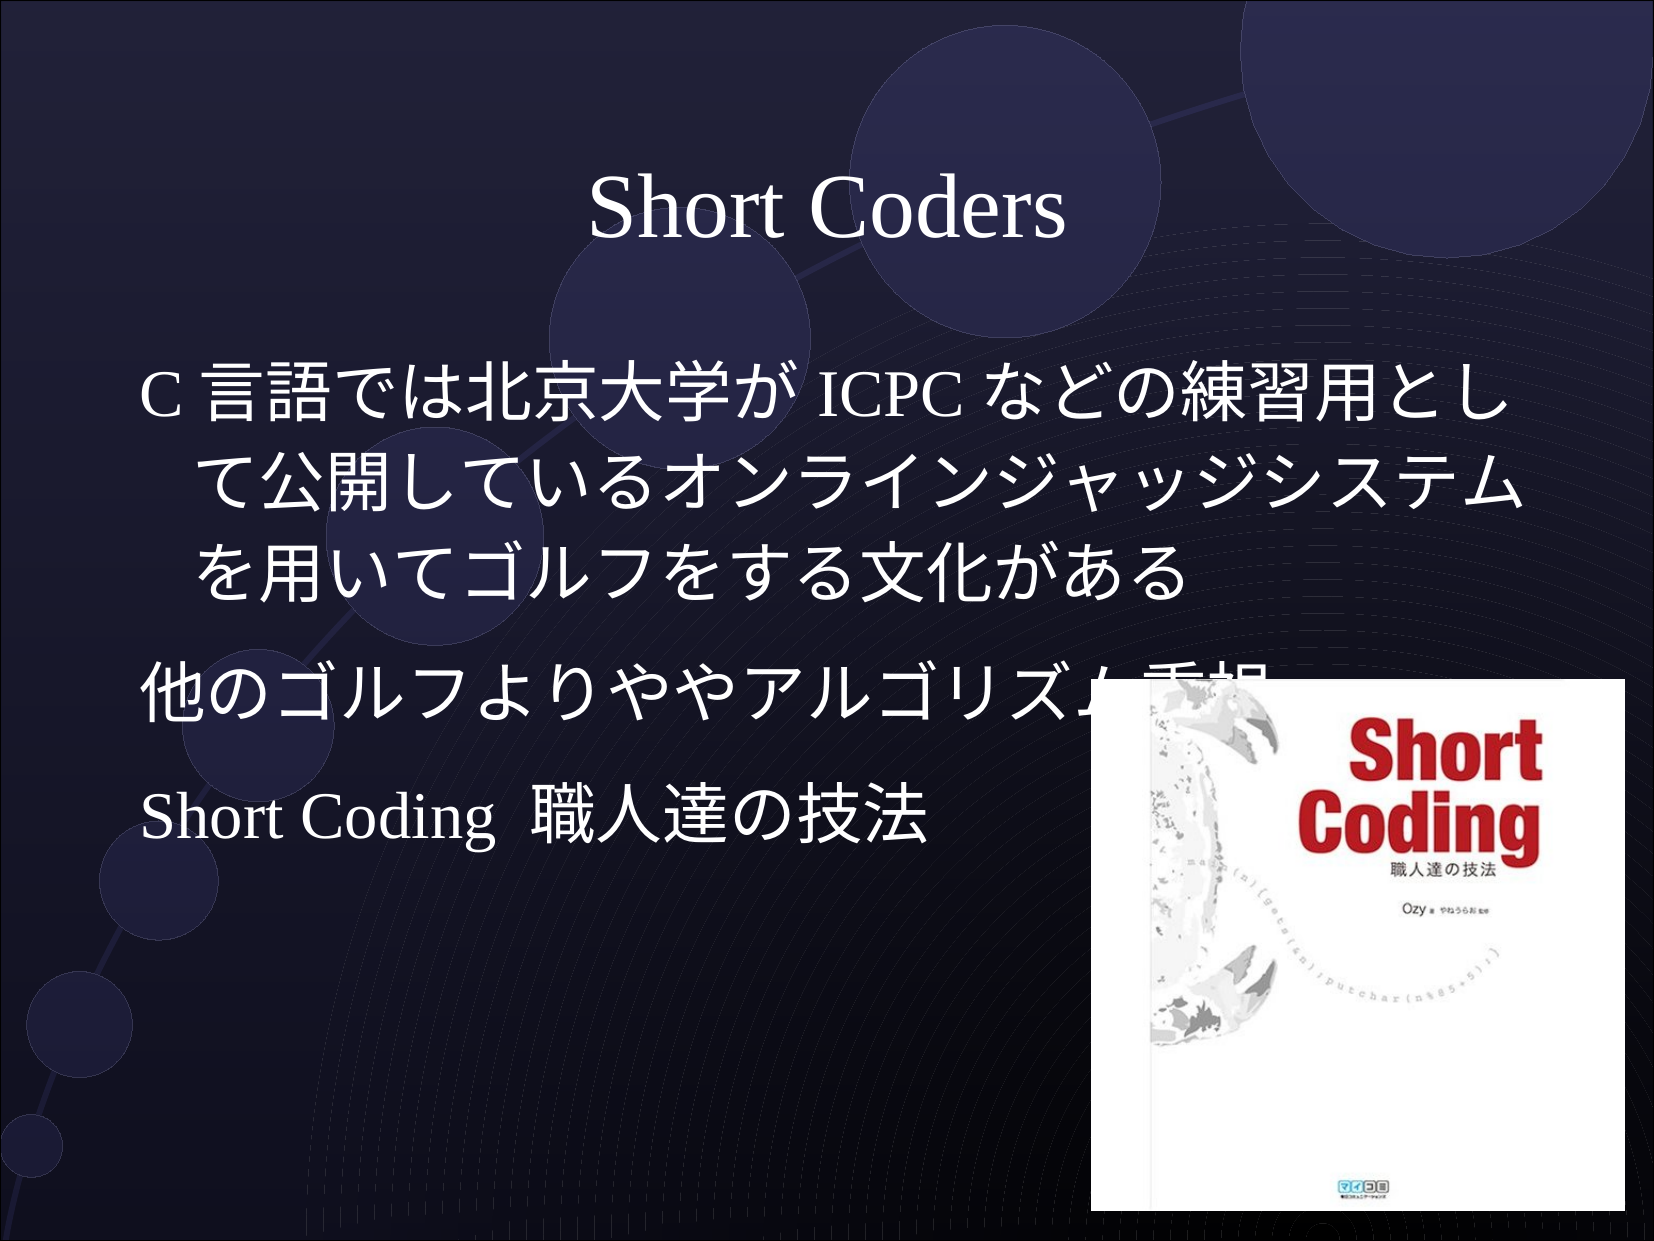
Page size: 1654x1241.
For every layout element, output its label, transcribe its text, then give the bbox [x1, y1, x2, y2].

picture [1091, 679, 1625, 1211]
title Short Coders [121, 102, 1534, 311]
list C言語では北京大学がICPCなどの練習用として公開しているオンラインジャッジシステムを用いてゴルフをする文化がある 他のゴルフよりややアルゴリズム重視 Short Coding 職人達の技法 [121, 344, 1534, 1127]
